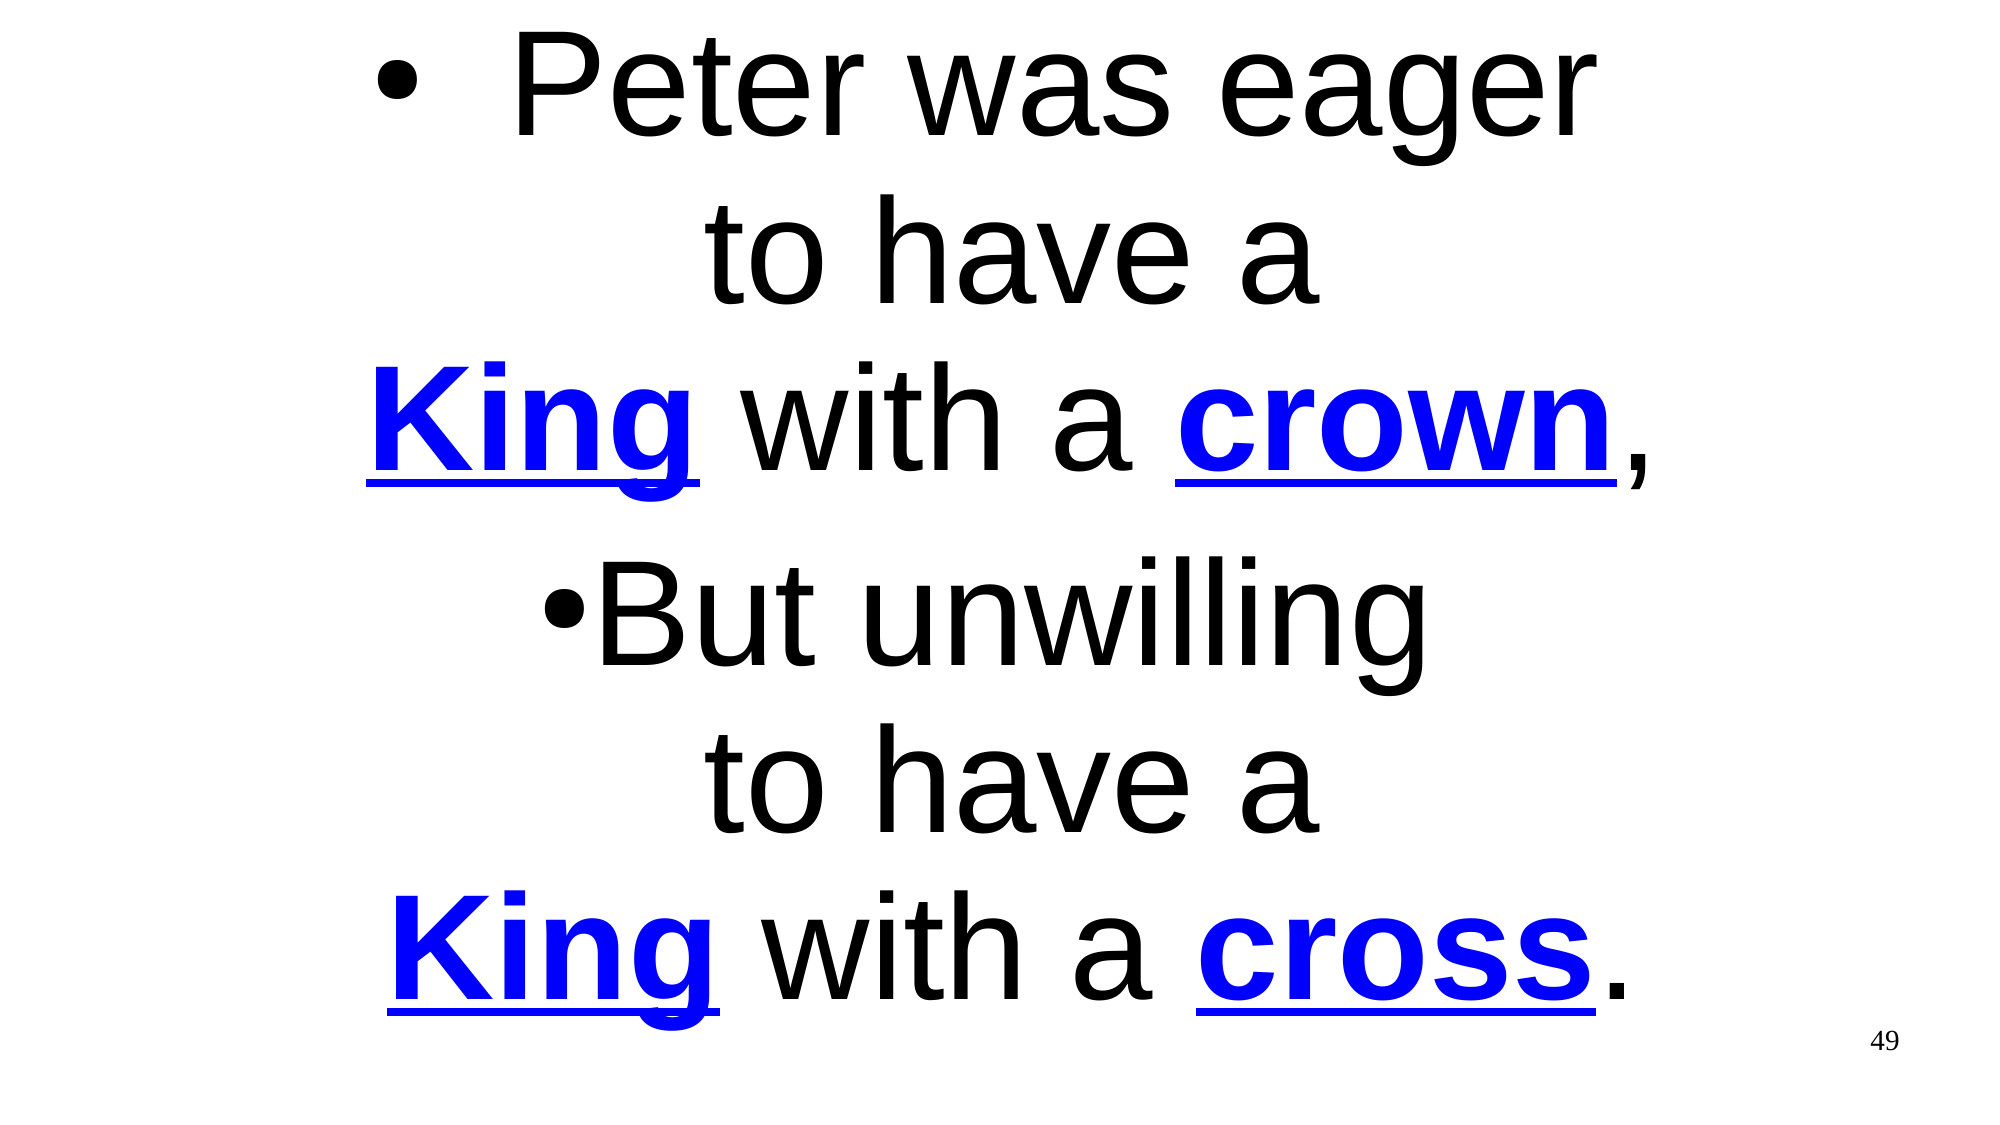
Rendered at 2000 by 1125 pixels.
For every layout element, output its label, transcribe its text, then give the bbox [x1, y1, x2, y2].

list Peter was eager to have a King with a crown, But unwilling to have a King with a cross. [0, 0, 1996, 1123]
